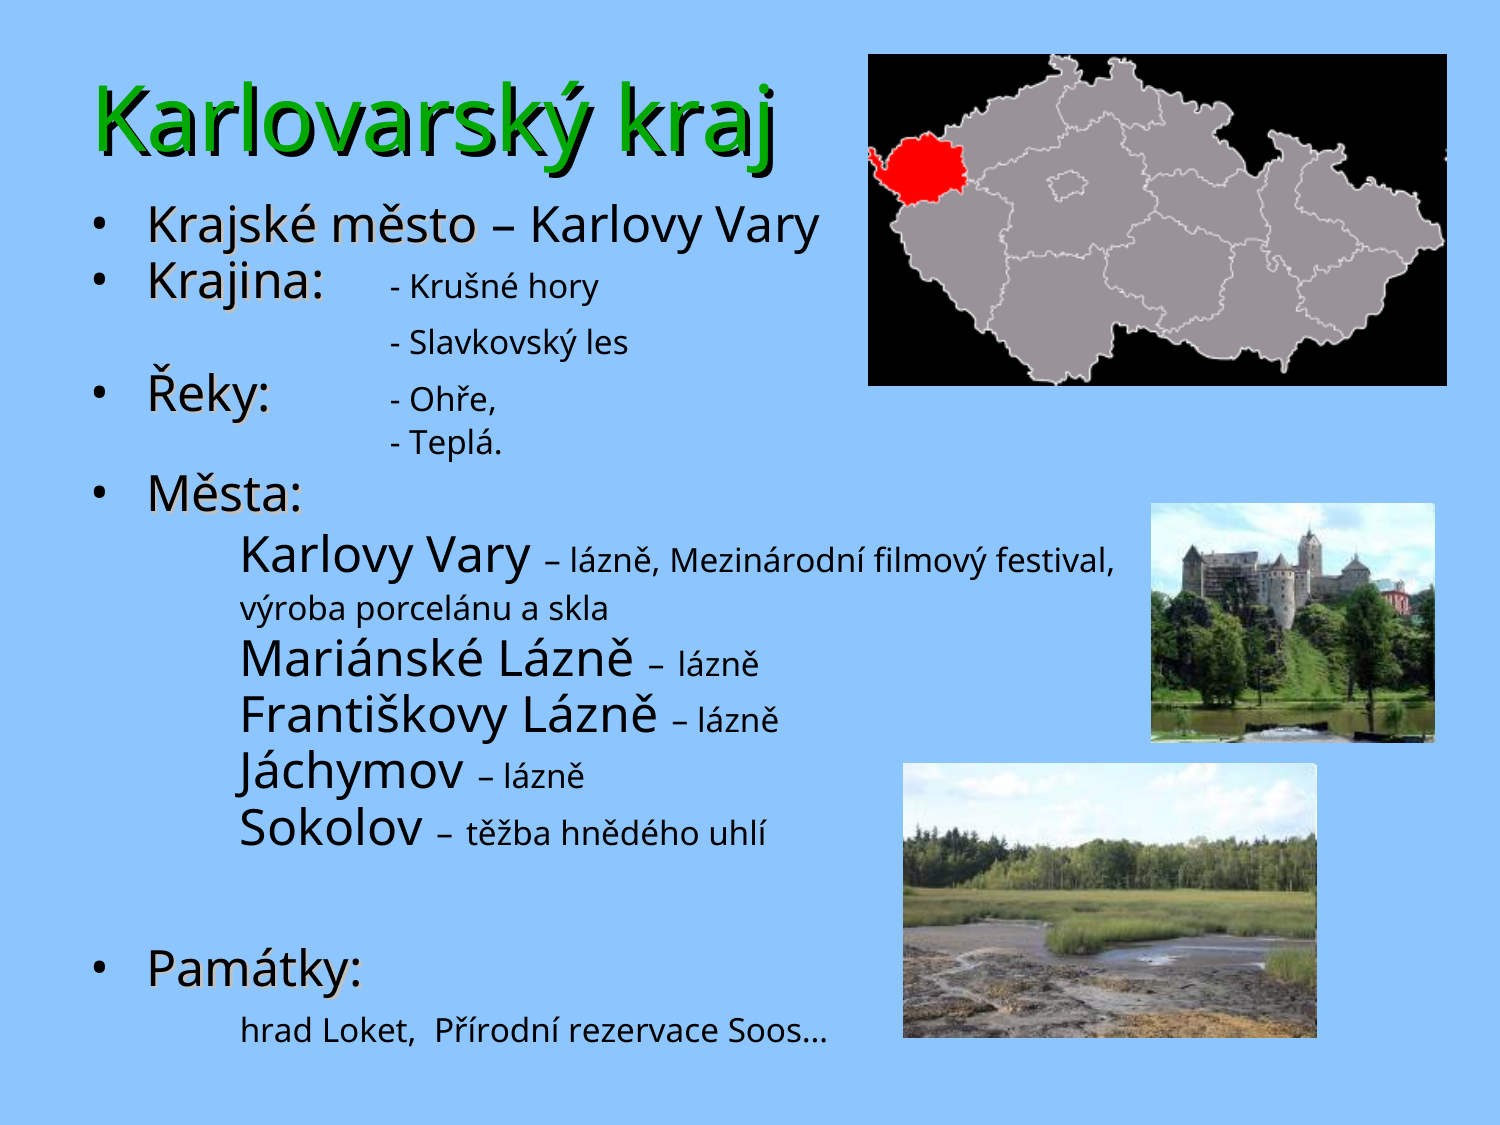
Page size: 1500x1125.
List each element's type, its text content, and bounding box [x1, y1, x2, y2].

picture [903, 763, 1317, 1039]
picture [868, 54, 1447, 386]
list Krajské město – Karlovy Vary Krajina: - Krušné hory - Slavkovský les Řeky: - Ohře, - Teplá. Města: Karlovy Vary – lázně, Mezinárodní filmový festival, výroba porcelánu a skla Mariánské Lázně – lázně Františkovy Lázně – lázně Jáchymov – lázně Sokolov – těžba hnědého uhlí Památky: hrad Loket, Přírodní rezervace Soos… [74, 196, 1140, 1083]
picture [1151, 503, 1435, 743]
title Karlovarský kraj [75, 45, 1426, 185]
